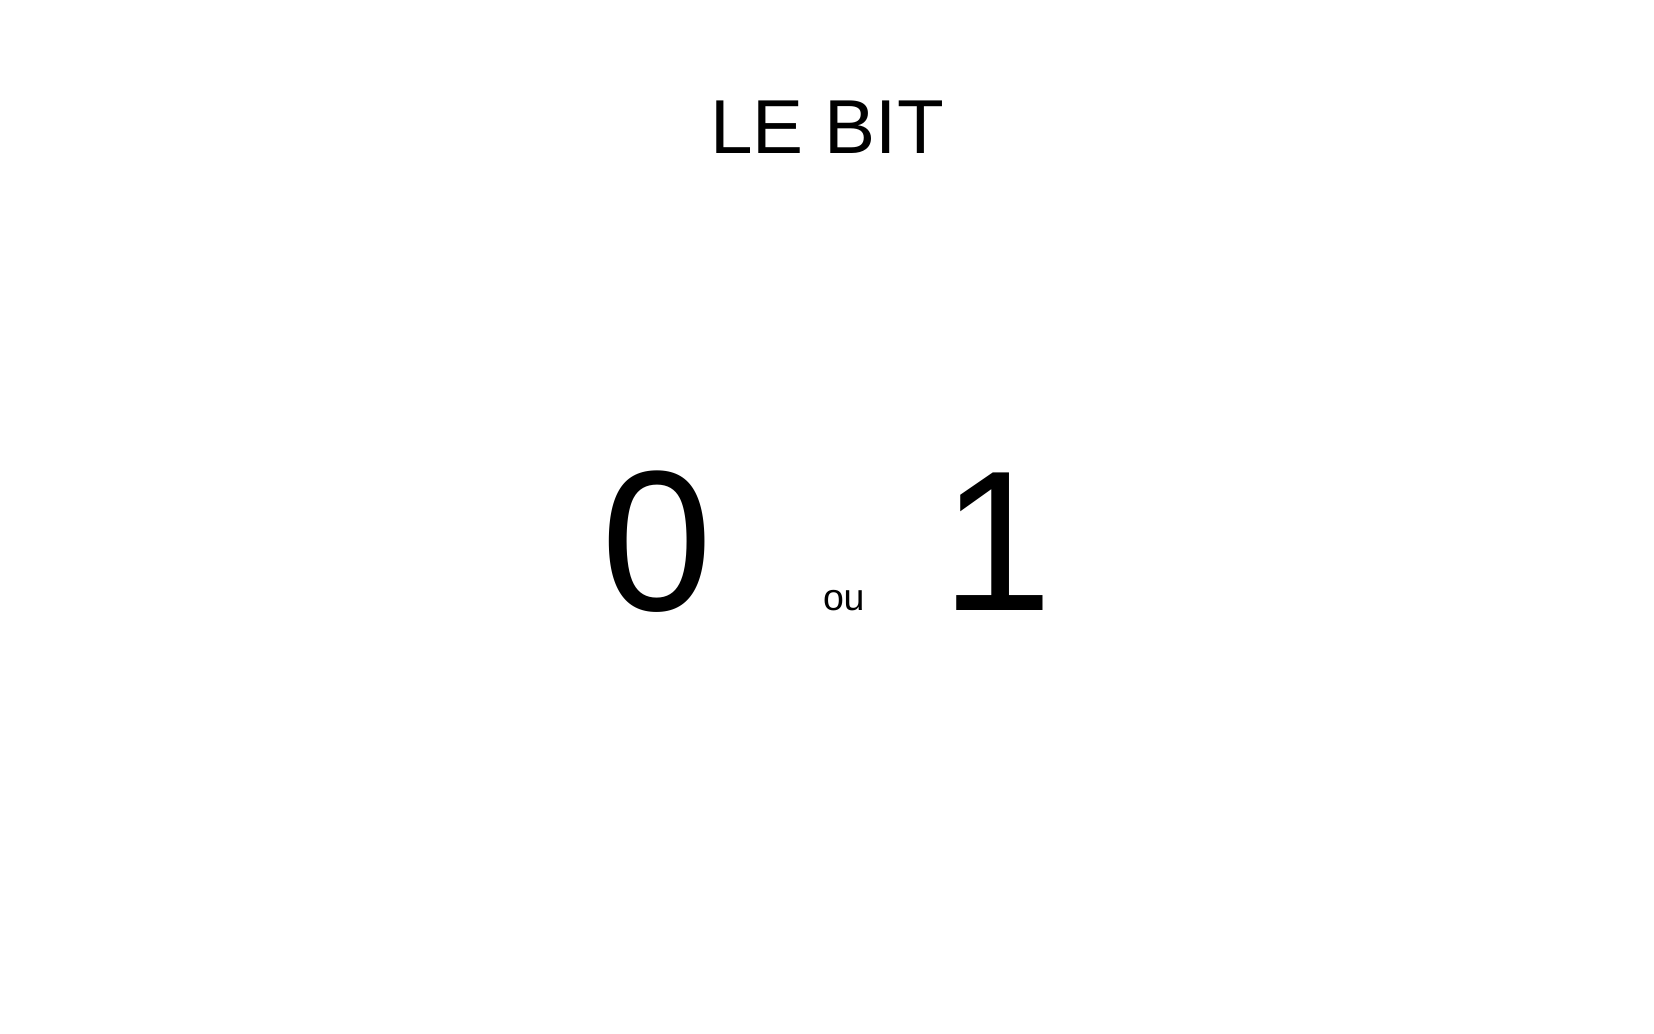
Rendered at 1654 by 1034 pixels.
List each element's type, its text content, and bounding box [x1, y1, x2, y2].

subtitle 0 ou 1 [82, 241, 1571, 842]
title LE BIT [82, 41, 1571, 214]
